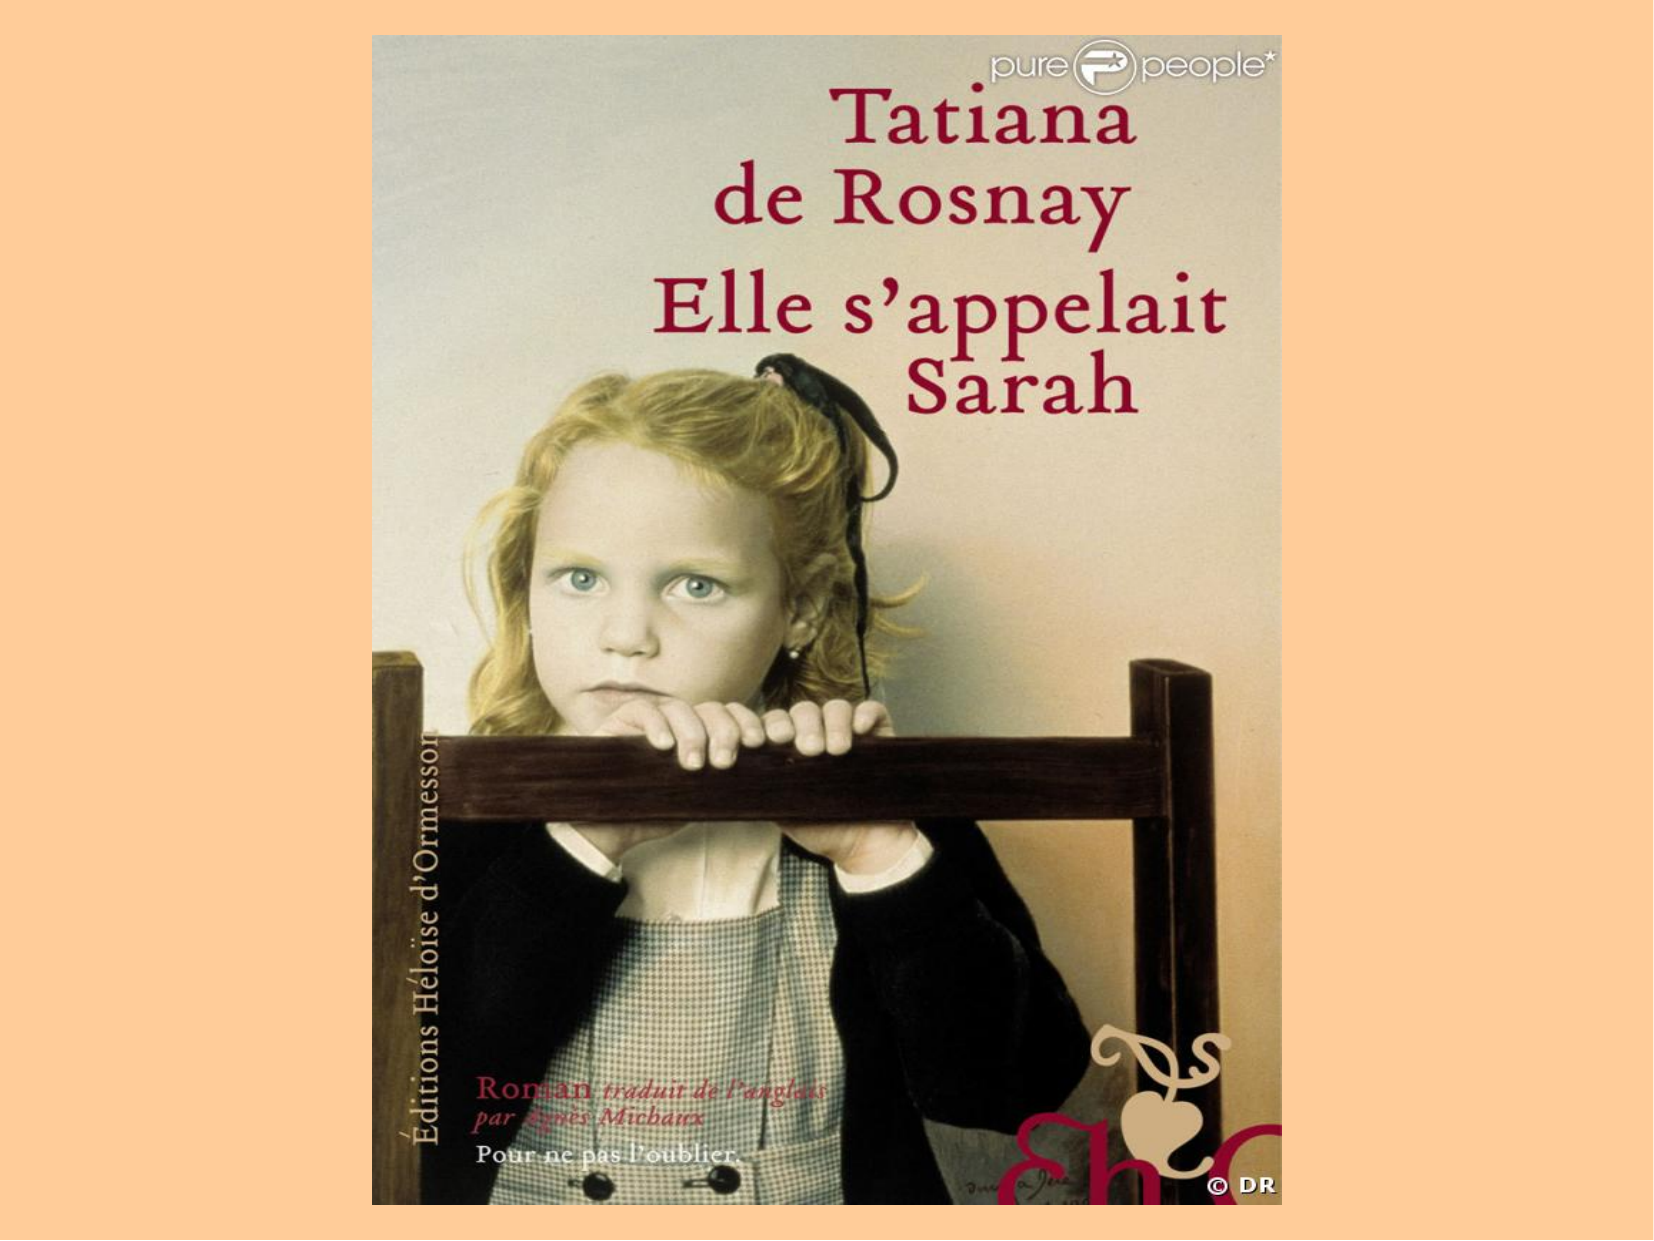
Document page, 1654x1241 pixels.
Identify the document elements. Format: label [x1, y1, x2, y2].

picture [372, 35, 1282, 1205]
